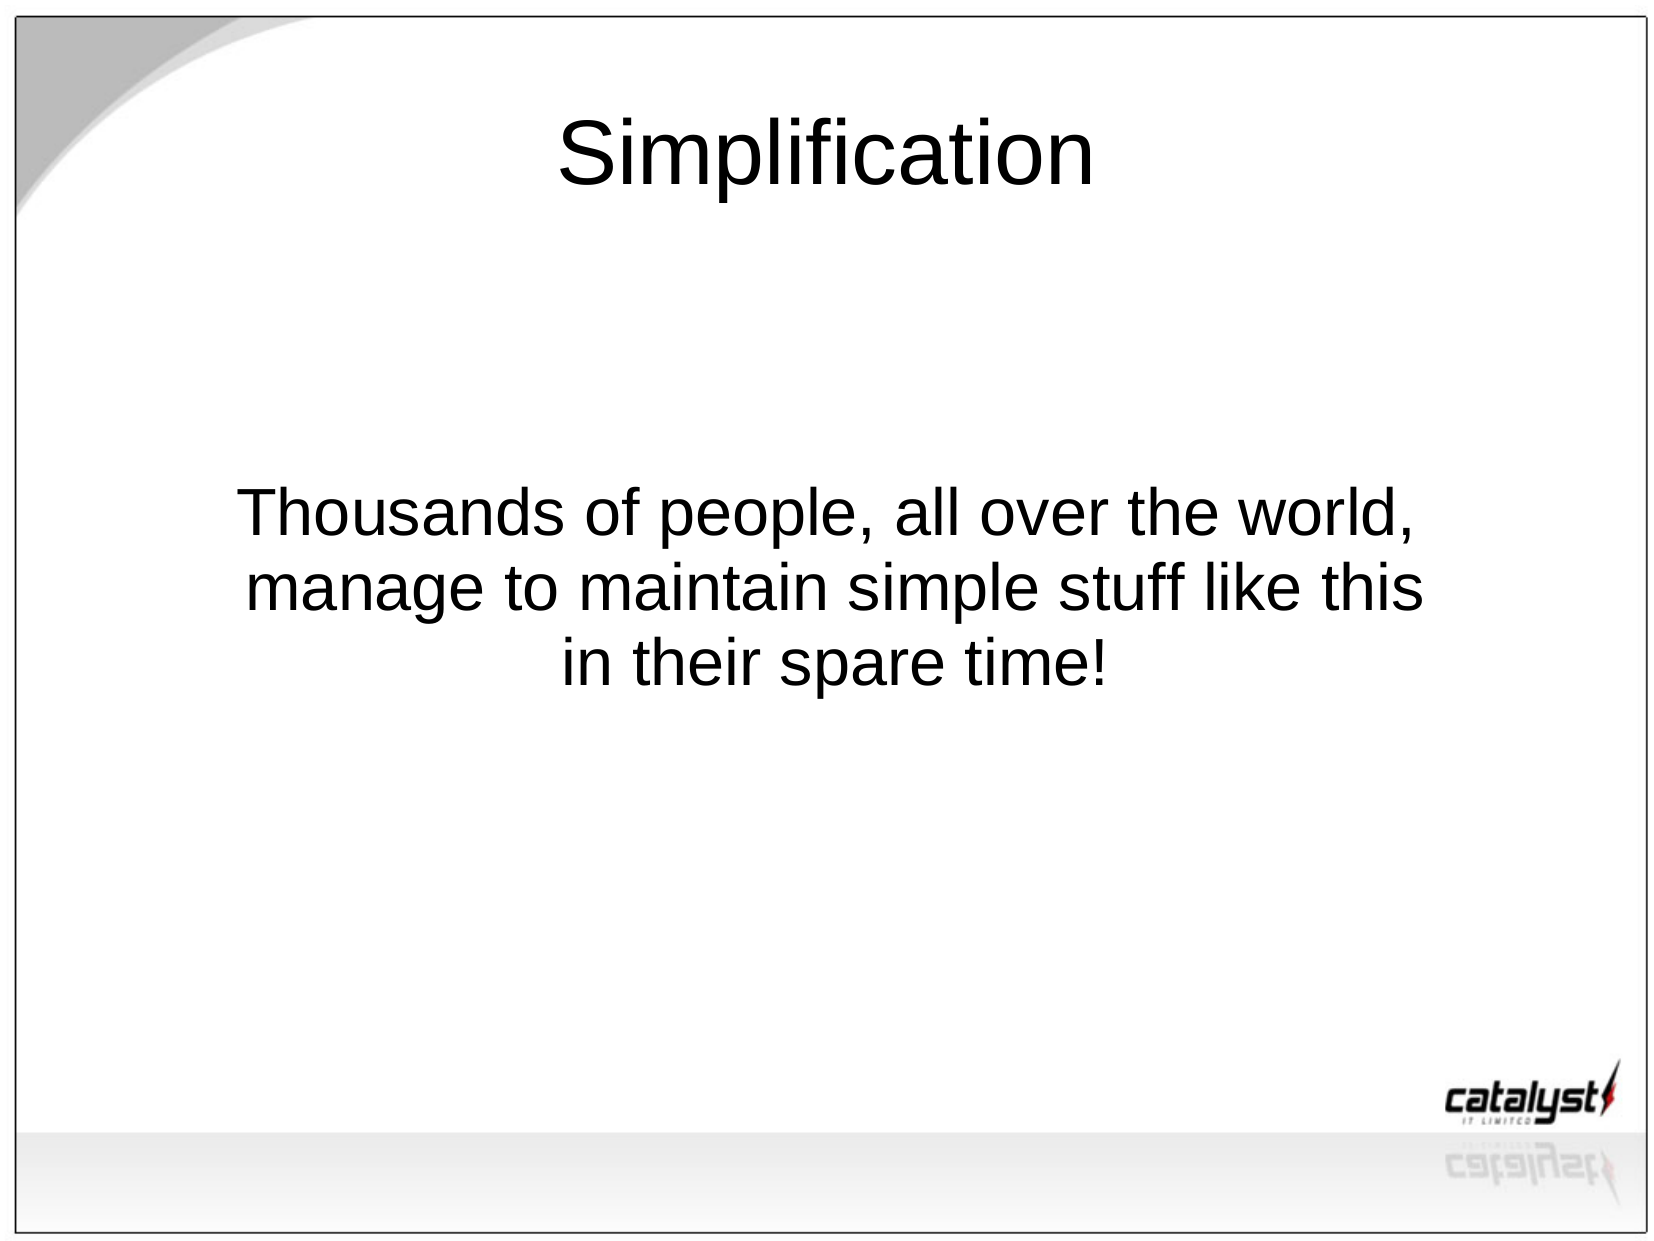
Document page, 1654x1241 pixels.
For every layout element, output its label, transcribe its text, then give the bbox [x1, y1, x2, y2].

picture [4, 5, 1654, 1241]
subtitle Thousands of people, all over the world, manage to maintain simple stuff like this in their spare time! [82, 290, 1571, 1109]
title Simplification [82, 49, 1571, 257]
